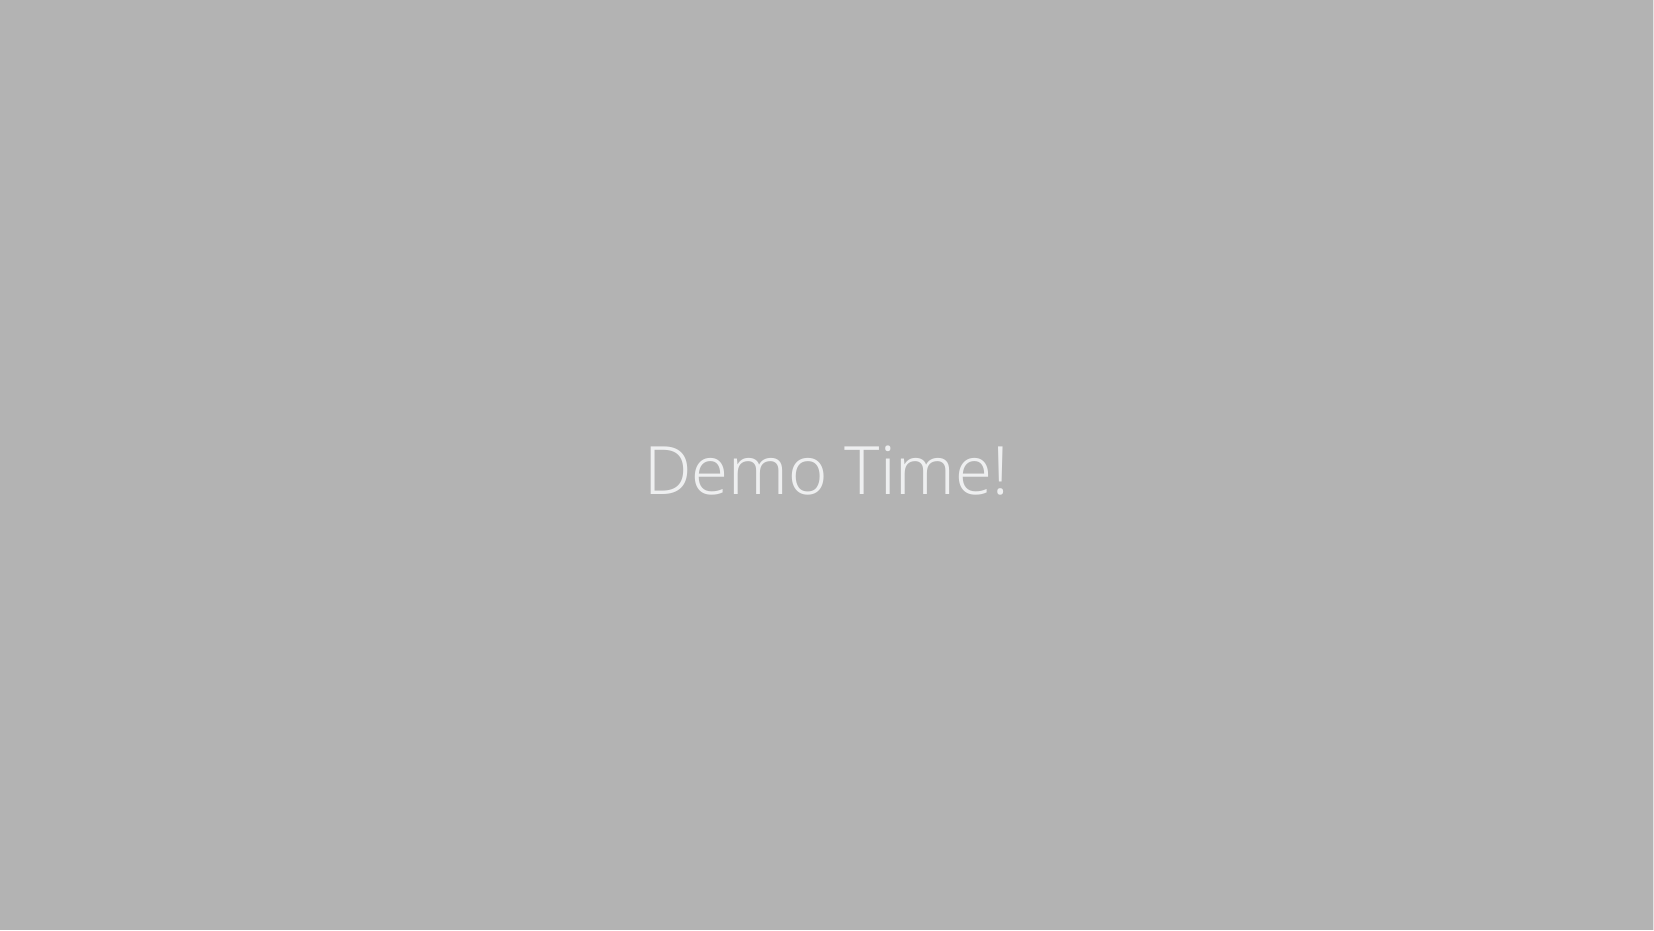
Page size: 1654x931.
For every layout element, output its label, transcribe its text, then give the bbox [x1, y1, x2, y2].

subtitle Demo Time! [82, 37, 1571, 901]
